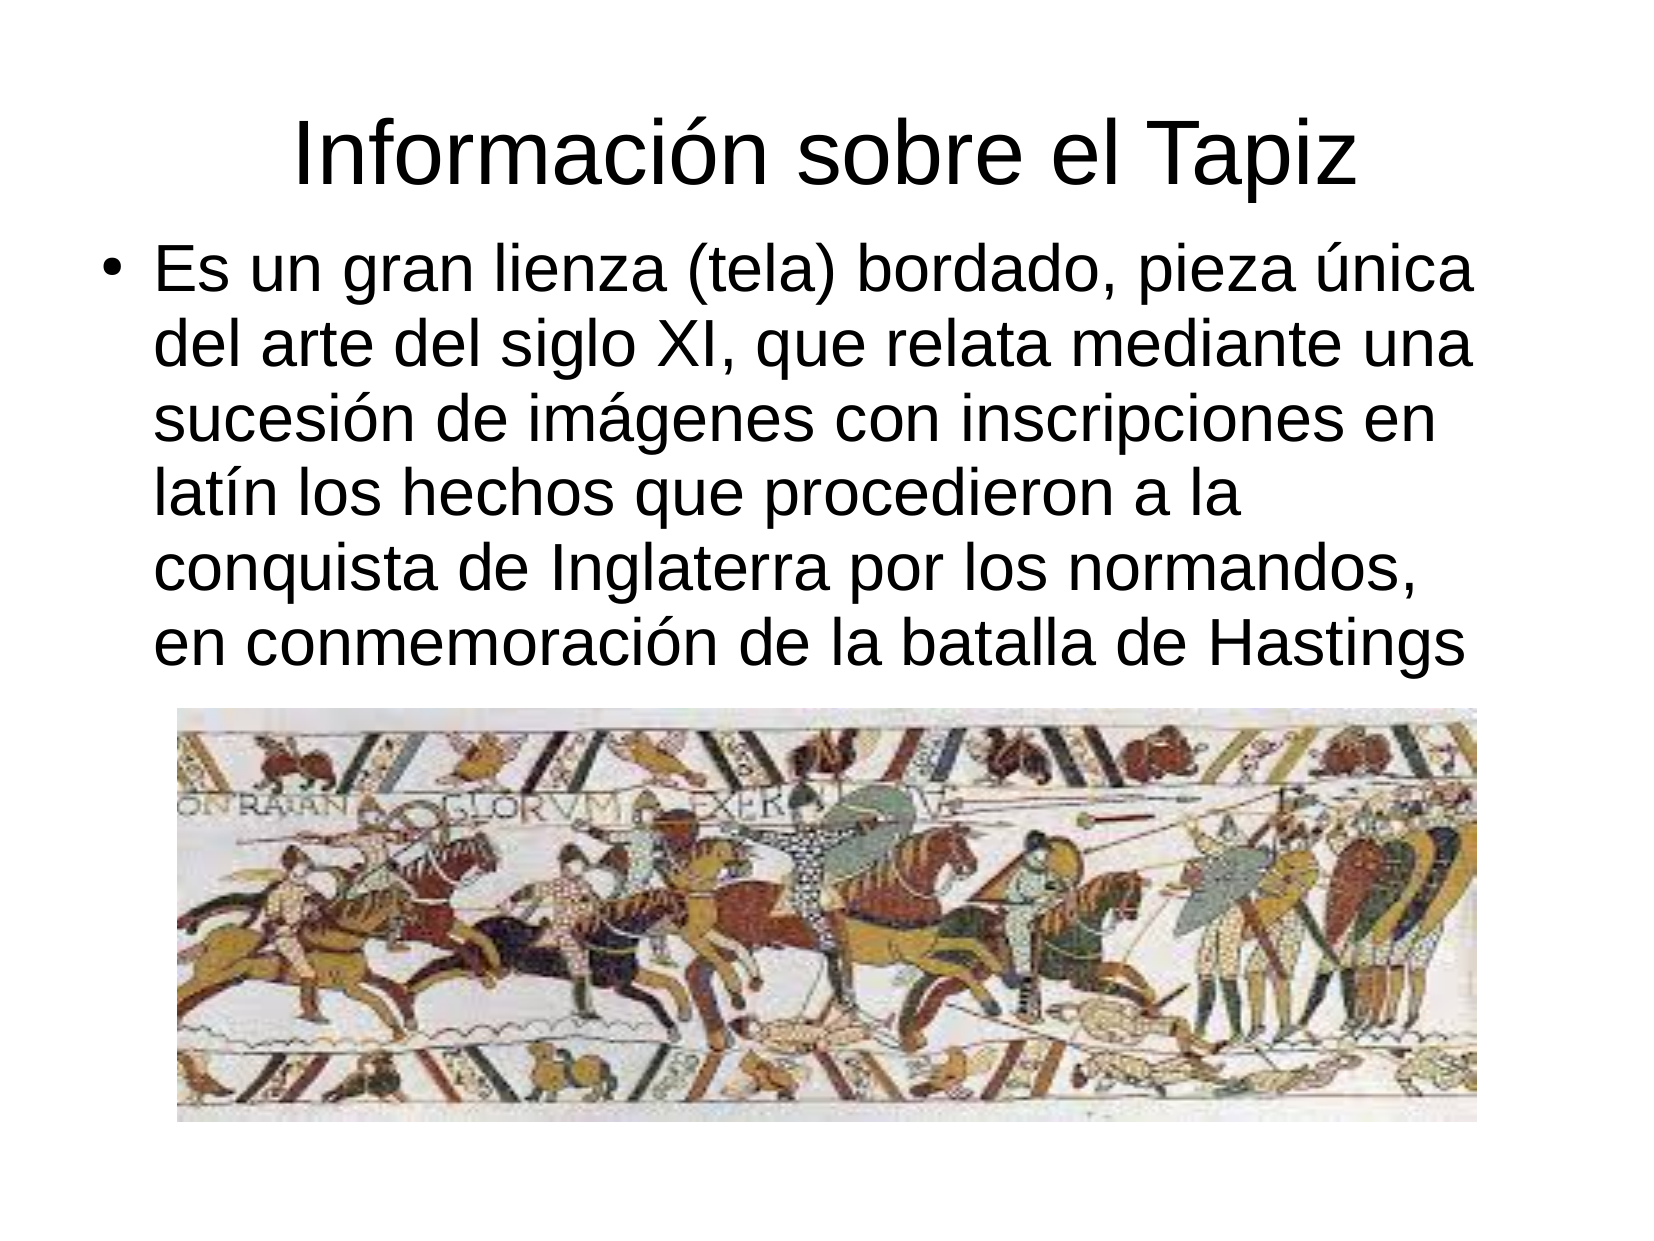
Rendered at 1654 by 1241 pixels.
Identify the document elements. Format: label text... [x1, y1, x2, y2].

list Es un gran lienza (tela) bordado, pieza única del arte del siglo XI, que relata mediante una sucesión de imágenes con inscripciones en latín los hechos que procedieron a la conquista de Inglaterra por los normandos, en conmemoración de la batalla de Hastings [82, 231, 1506, 709]
picture [177, 708, 1477, 1123]
title Información sobre el Tapiz [82, 49, 1571, 257]
